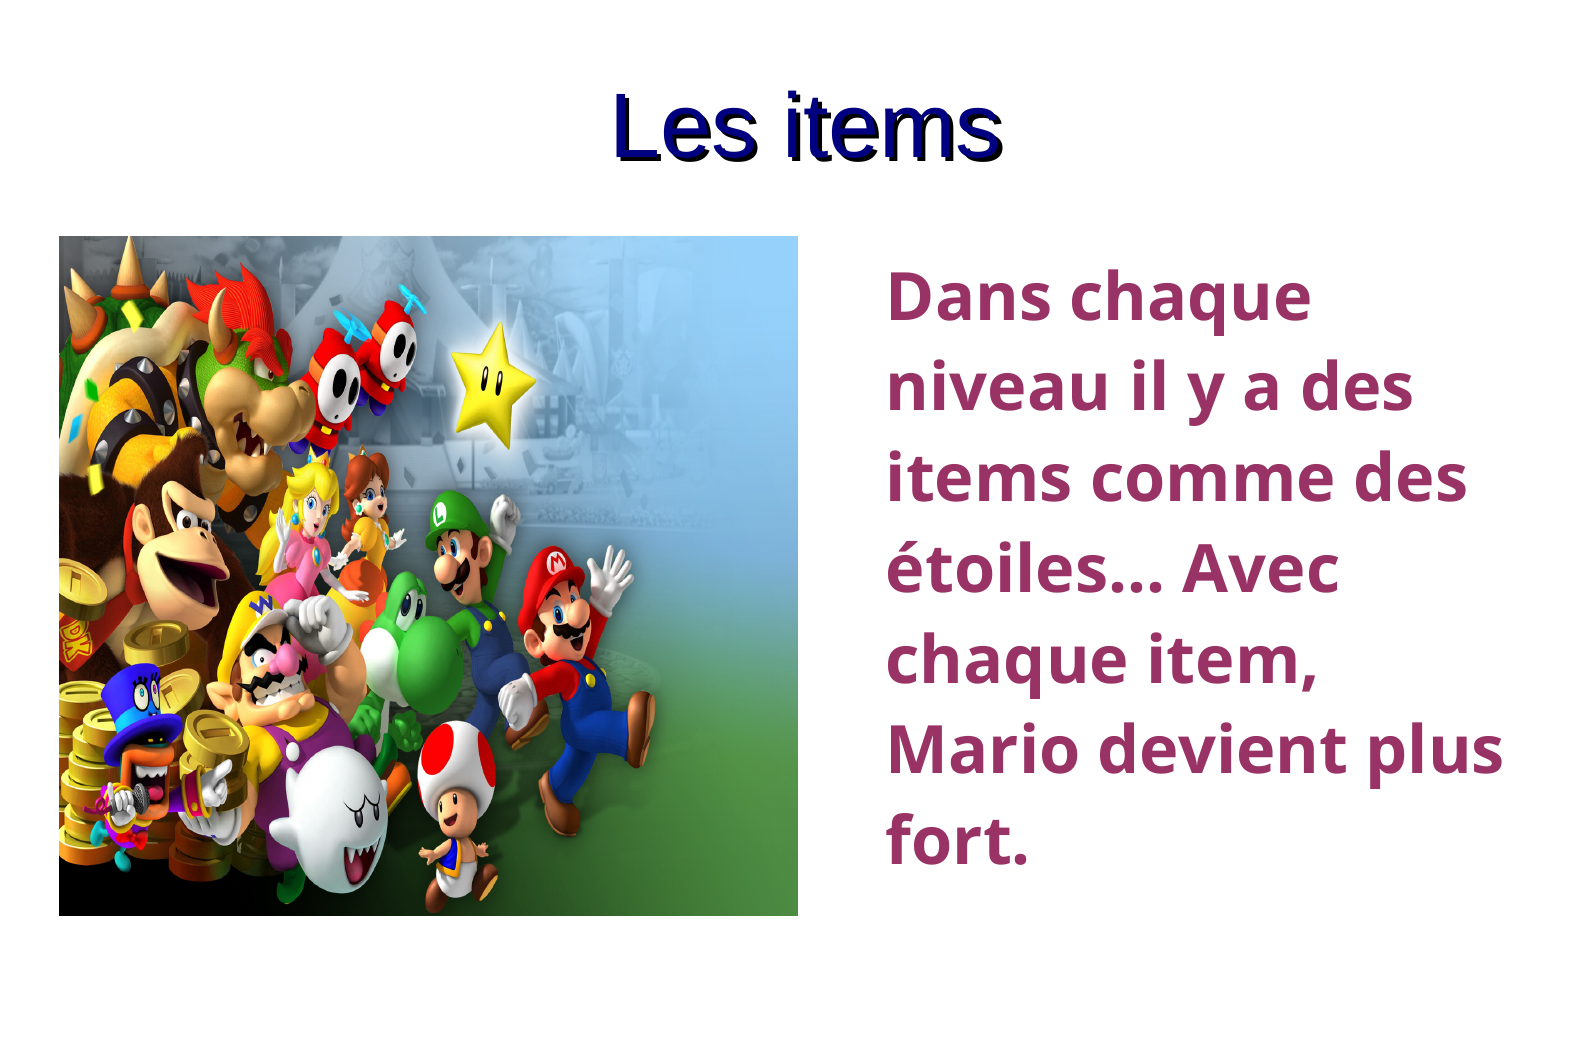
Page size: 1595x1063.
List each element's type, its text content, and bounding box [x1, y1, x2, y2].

list Dans chaque niveau il y a des items comme des étoiles... Avec chaque item, Mario devient plus fort. [814, 248, 1516, 974]
title Les items [88, 43, 1524, 207]
picture [59, 236, 798, 916]
